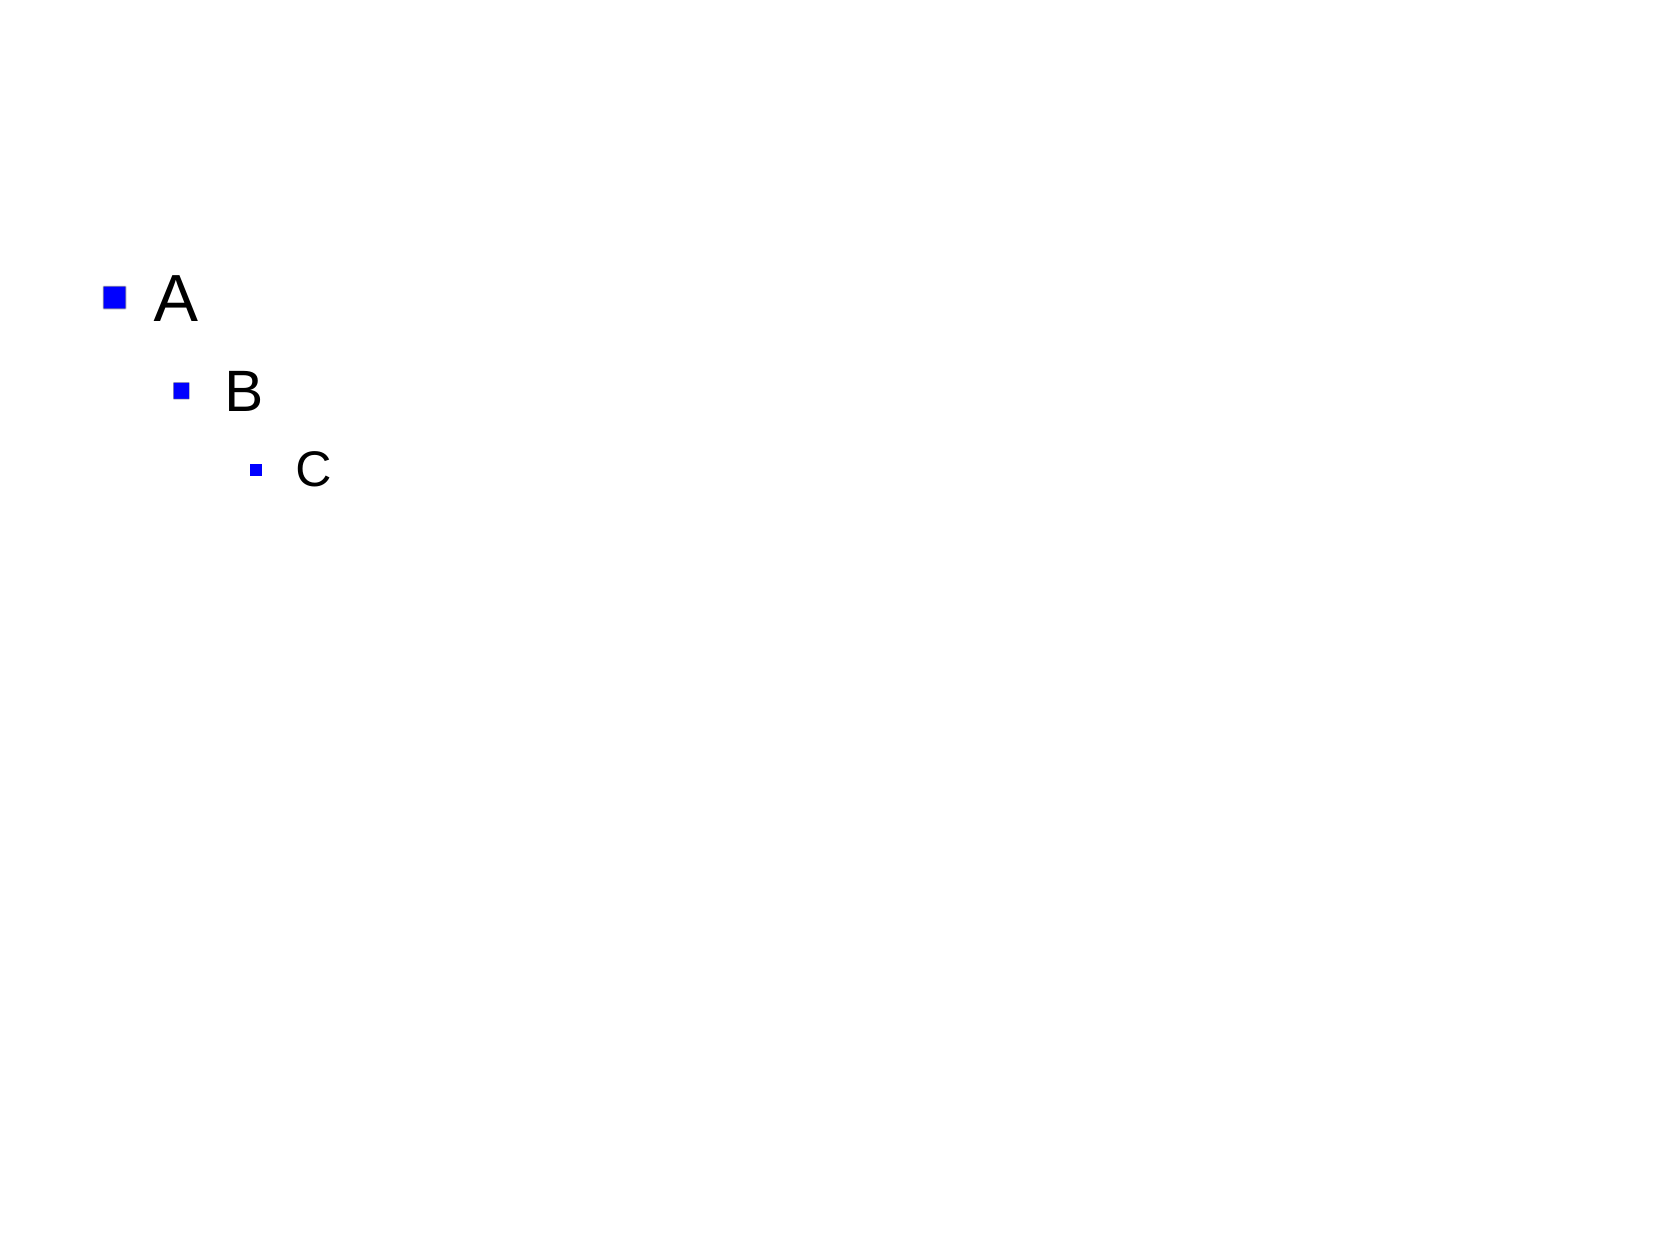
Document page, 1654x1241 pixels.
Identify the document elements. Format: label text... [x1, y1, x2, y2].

list A B C [82, 260, 1571, 980]
